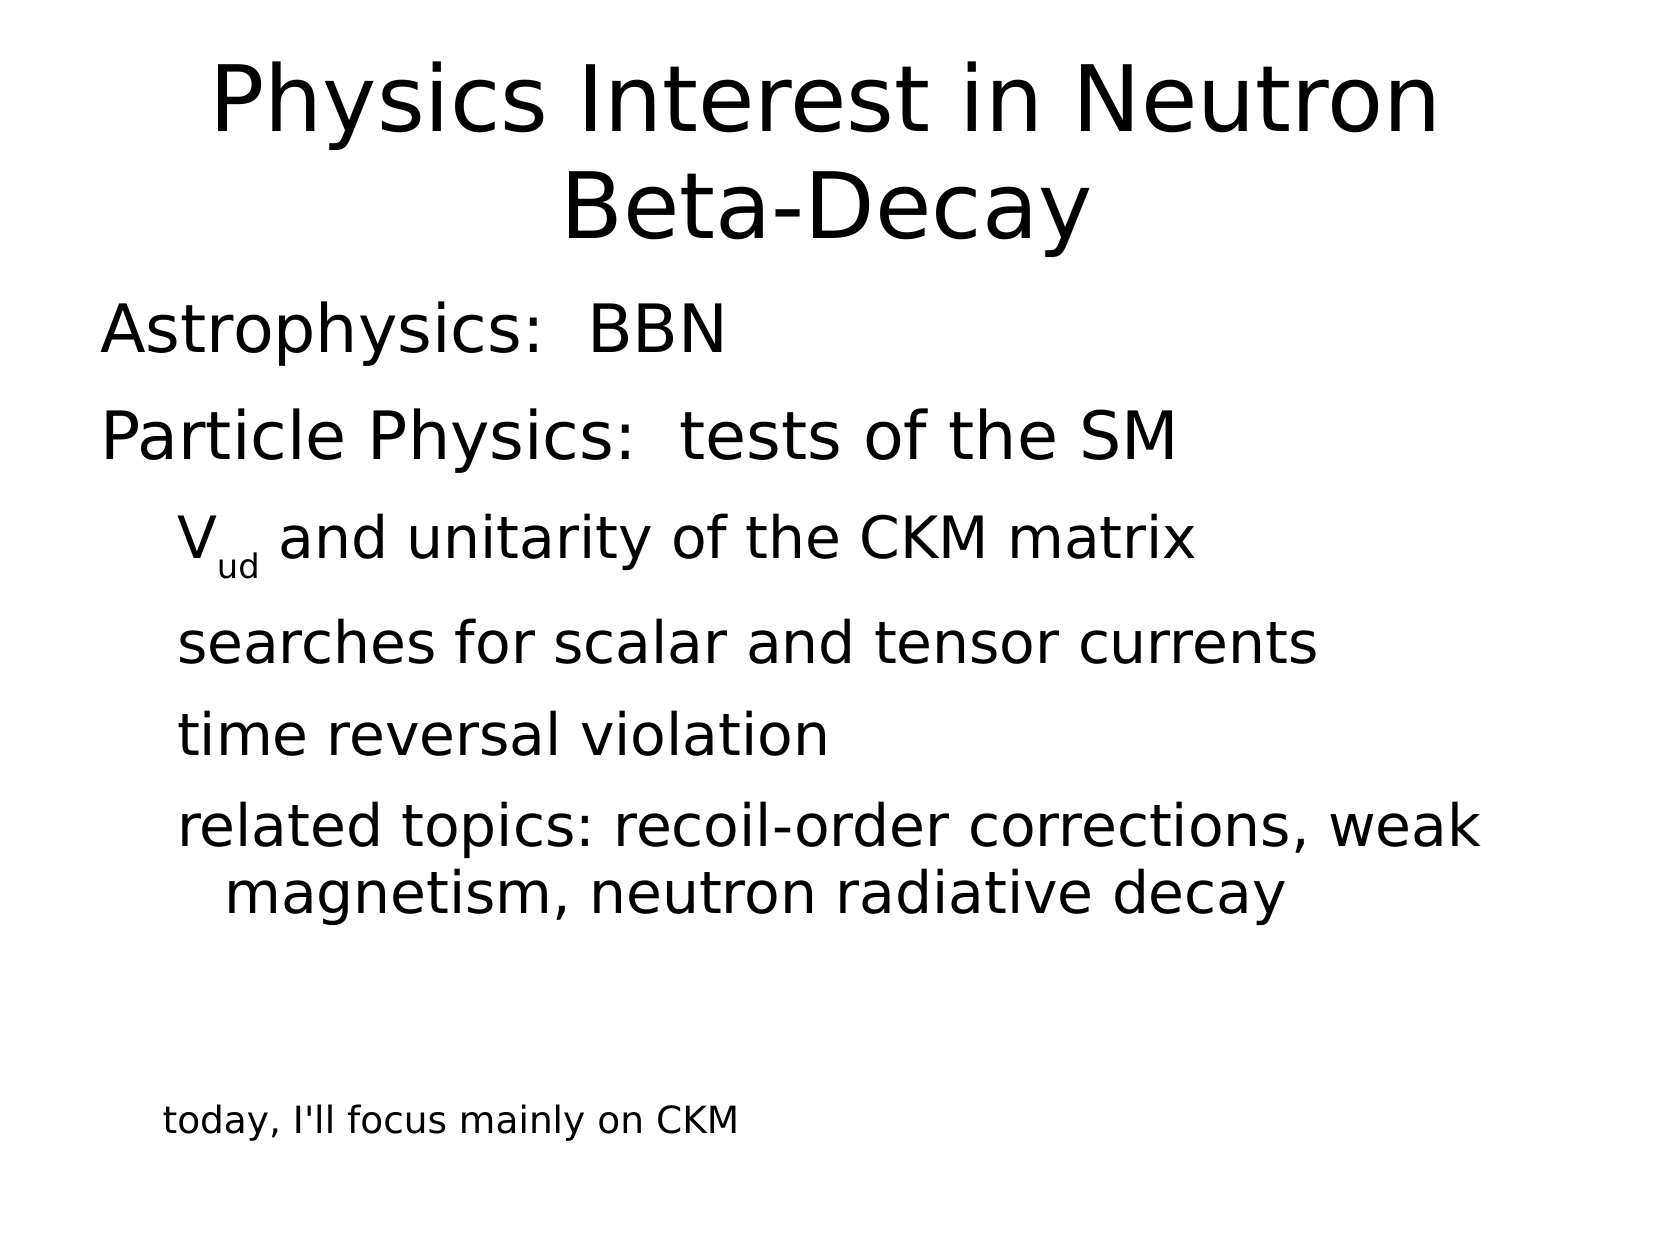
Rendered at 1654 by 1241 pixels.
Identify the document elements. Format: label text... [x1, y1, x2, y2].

title Physics Interest in Neutron Beta-Decay [82, 45, 1571, 261]
text_box today, I'll focus mainly on CKM [147, 1091, 743, 1150]
list Astrophysics: BBN Particle Physics: tests of the SM Vud and unitarity of the CKM matrix searches for scalar and tensor currents time reversal violation related topics: recoil-order corrections, weak magnetism, neutron radiative decay [82, 290, 1571, 1094]
